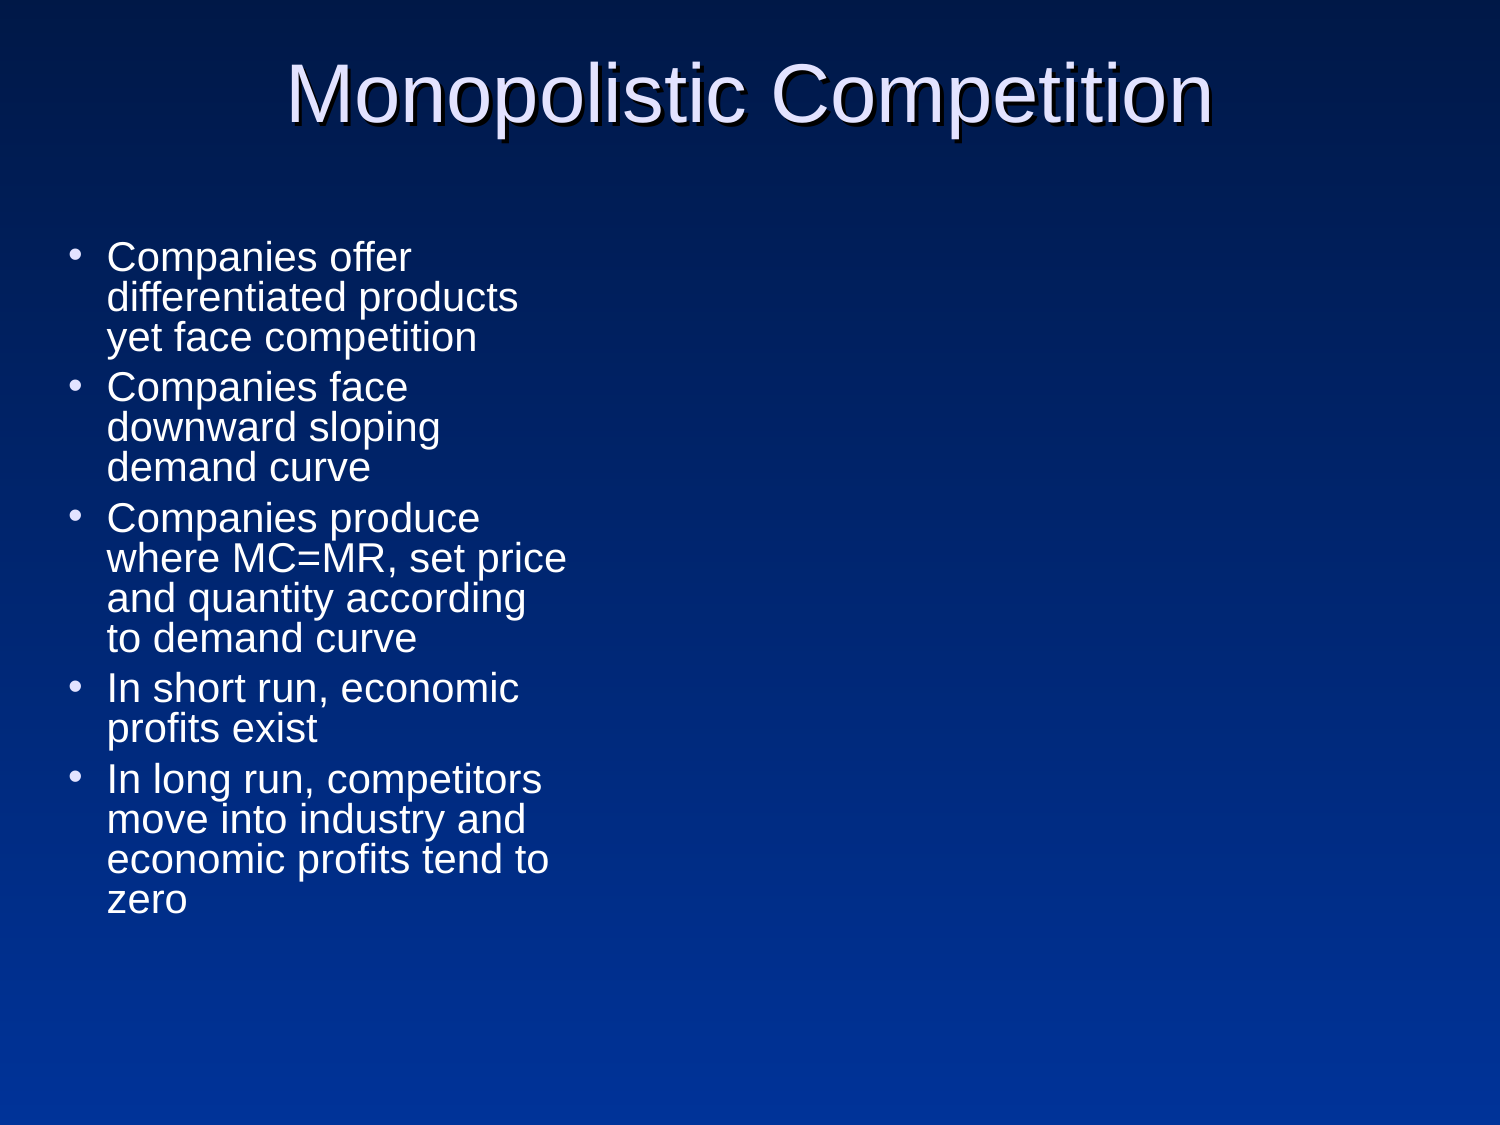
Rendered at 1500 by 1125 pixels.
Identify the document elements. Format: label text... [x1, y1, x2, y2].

title Monopolistic Competition [75, 0, 1426, 183]
list Companies offer differentiated products yet face competition Companies face downward sloping demand curve Companies produce where MC=MR, set price and quantity according to demand curve In short run, economic profits exist In long run, competitors move into industry and economic profits tend to zero [53, 231, 585, 1047]
